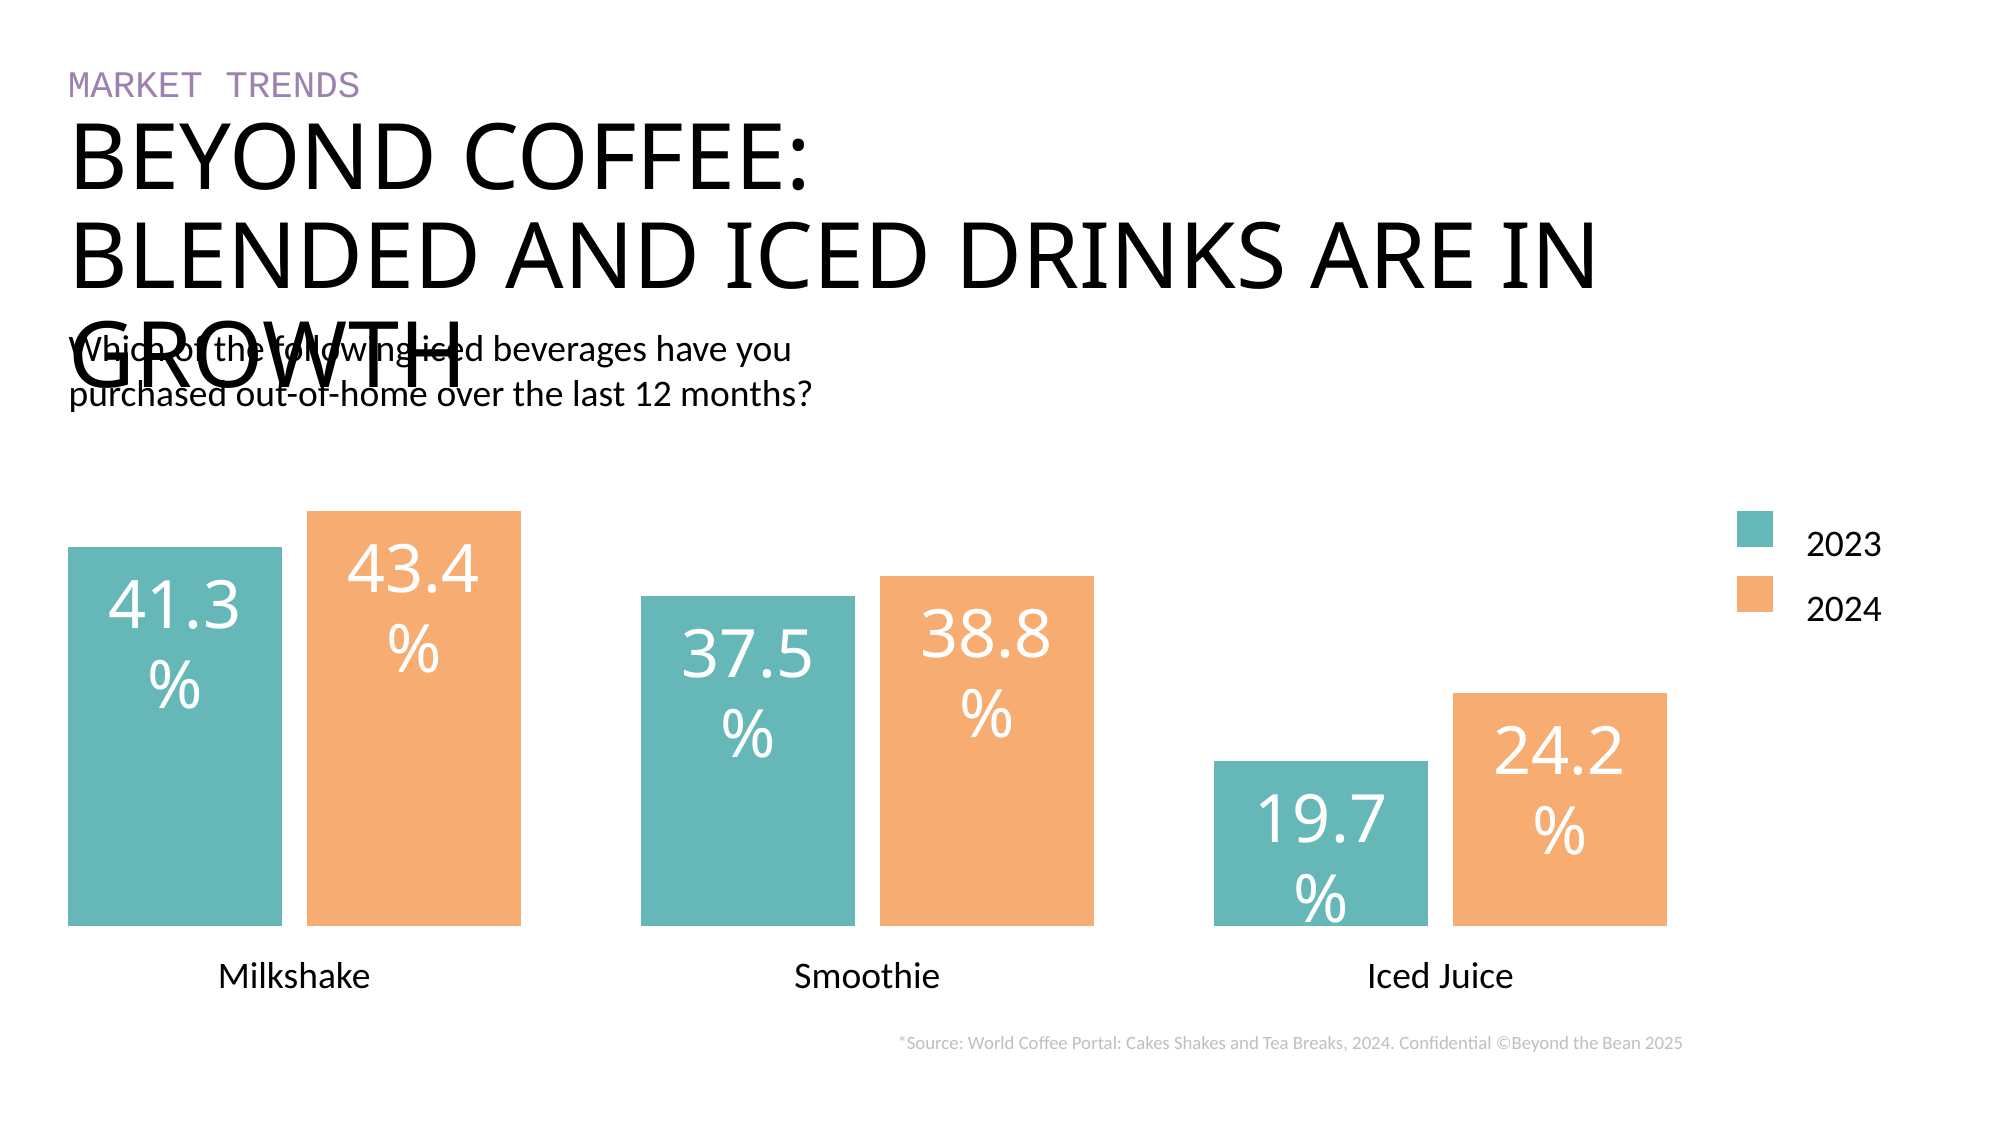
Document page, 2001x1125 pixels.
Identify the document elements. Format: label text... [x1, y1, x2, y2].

text_box Which of the following iced beverages have you purchased out-of-home over the last 12 months? [53, 316, 866, 418]
text_box 38.8% [880, 576, 1094, 926]
text_box Milkshake [67, 943, 521, 992]
text_box Market trends [67, 65, 1064, 103]
text_box 2024 [1791, 576, 1984, 613]
text_box [1737, 576, 1773, 612]
text_box *Source: World Coffee Portal: Cakes Shakes and Tea Breaks, 2024. Confidential ©Beyond the Bean 2025 [882, 1023, 1984, 1060]
text_box 37.5% [641, 596, 855, 926]
text_box Iced Juice [1214, 943, 1667, 992]
text_box Smoothie [641, 943, 1094, 992]
text_box 19.7% [1214, 761, 1428, 926]
text_box 43.4% [307, 511, 521, 926]
text_box [1737, 511, 1773, 547]
text_box 24.2% [1453, 693, 1667, 926]
text_box 2023 [1791, 511, 1984, 548]
text_box 41.3% [68, 547, 282, 926]
text_box Beyond Coffee: Blended and Iced Drinks are in growth [53, 102, 1863, 305]
